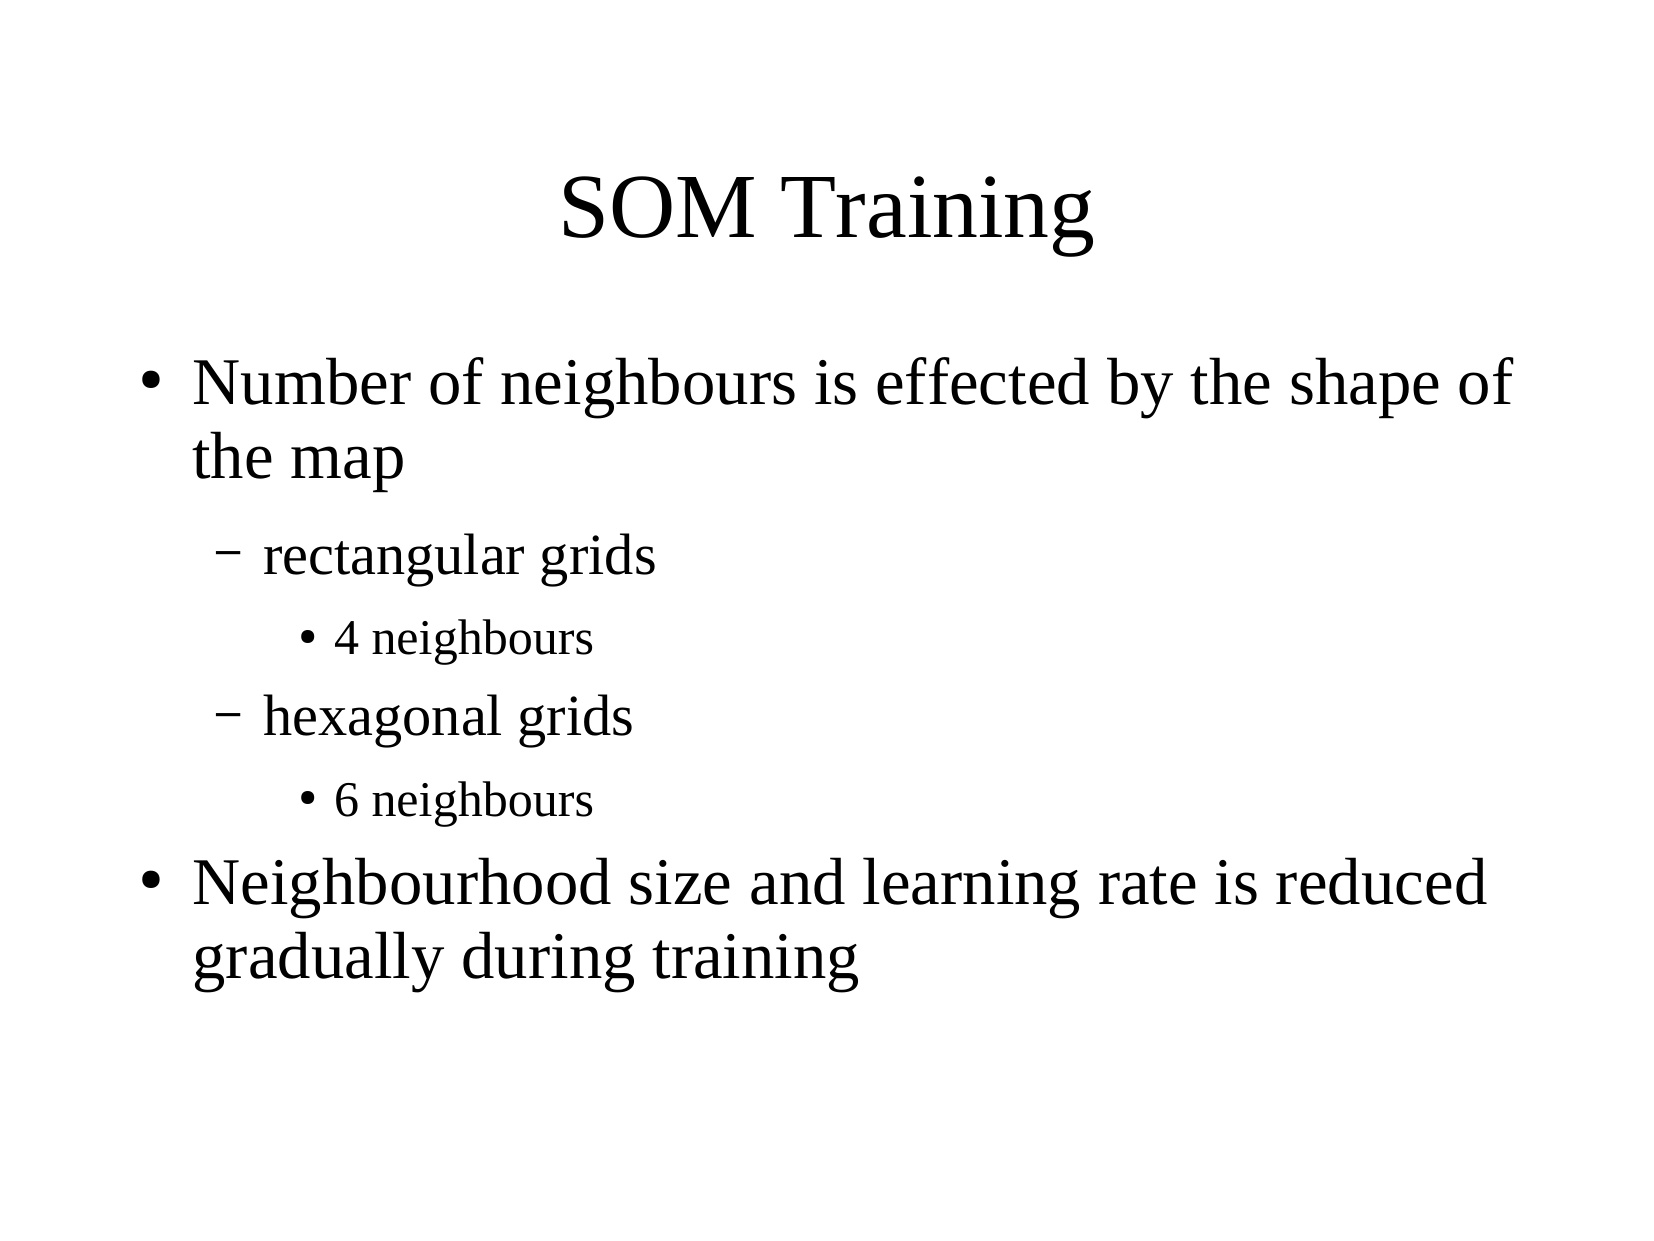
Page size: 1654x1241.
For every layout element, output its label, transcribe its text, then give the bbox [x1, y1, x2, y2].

title SOM Training [121, 102, 1534, 311]
list Number of neighbours is effected by the shape of the map rectangular grids 4 neighbours hexagonal grids 6 neighbours Neighbourhood size and learning rate is reduced gradually during training [121, 344, 1534, 1127]
